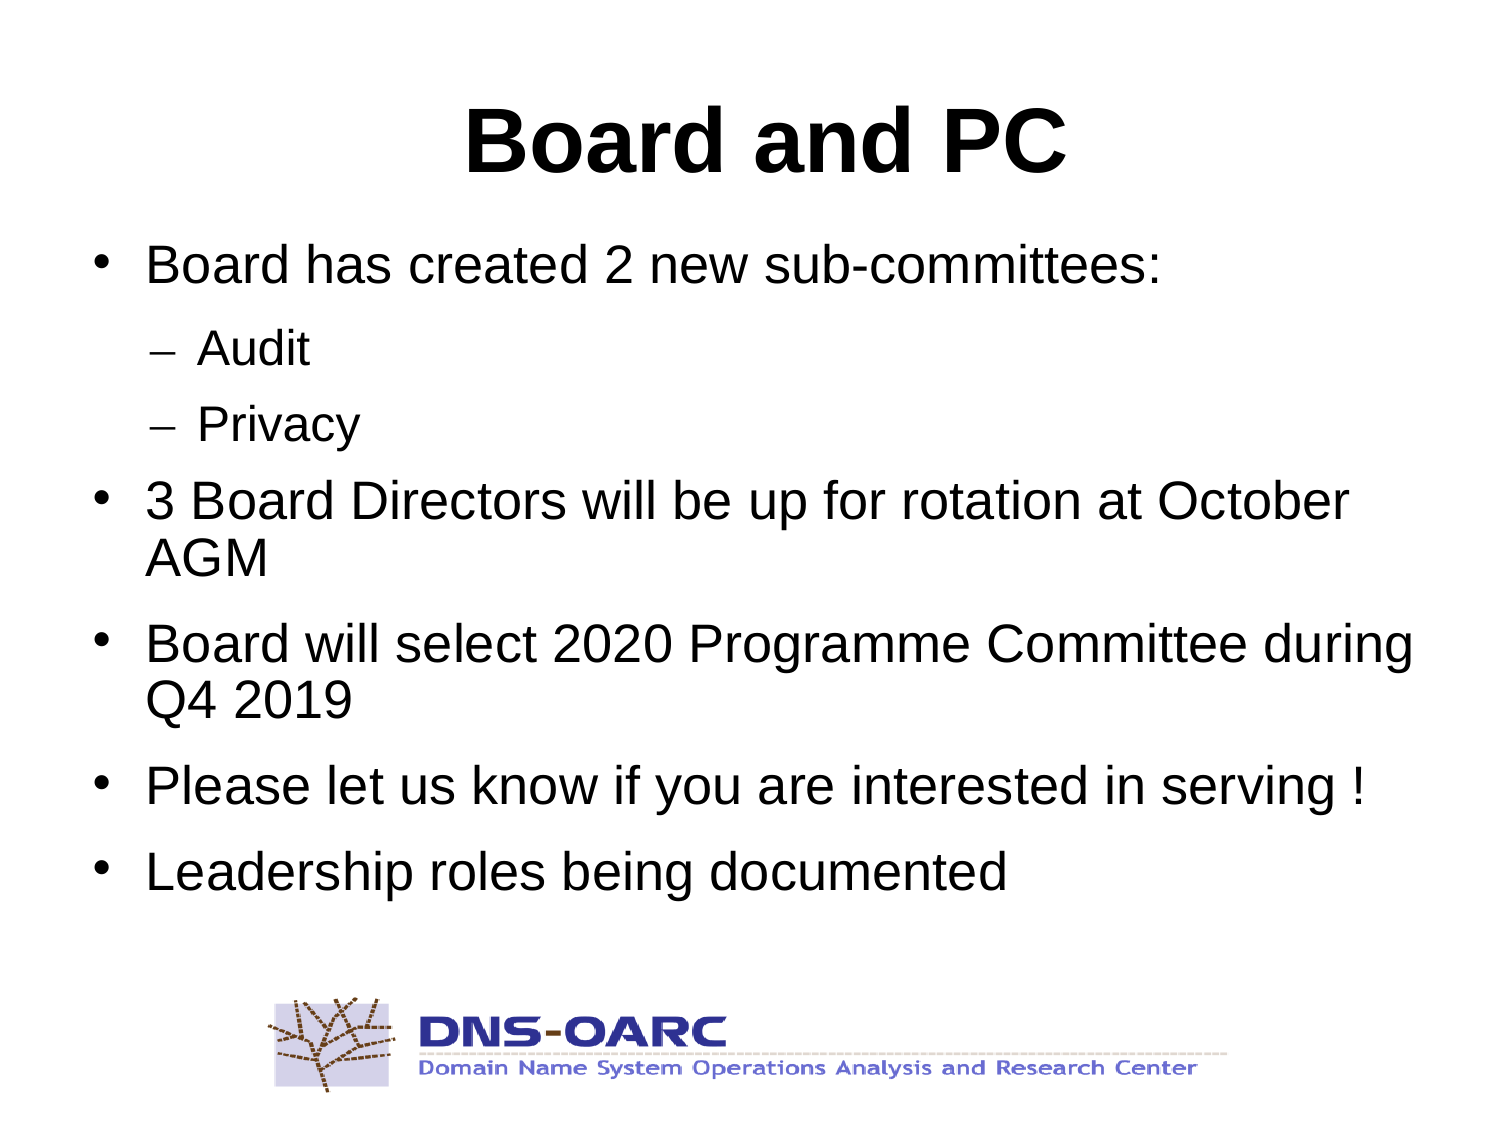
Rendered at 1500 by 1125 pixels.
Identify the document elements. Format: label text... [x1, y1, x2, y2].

list Board has created 2 new sub-committees: Audit Privacy 3 Board Directors will be up for rotation at October AGM Board will select 2020 Programme Committee during Q4 2019 Please let us know if you are interested in serving ! Leadership roles being documented [75, 249, 1426, 939]
picture [214, 991, 1259, 1099]
title Board and PC [75, 29, 1426, 249]
